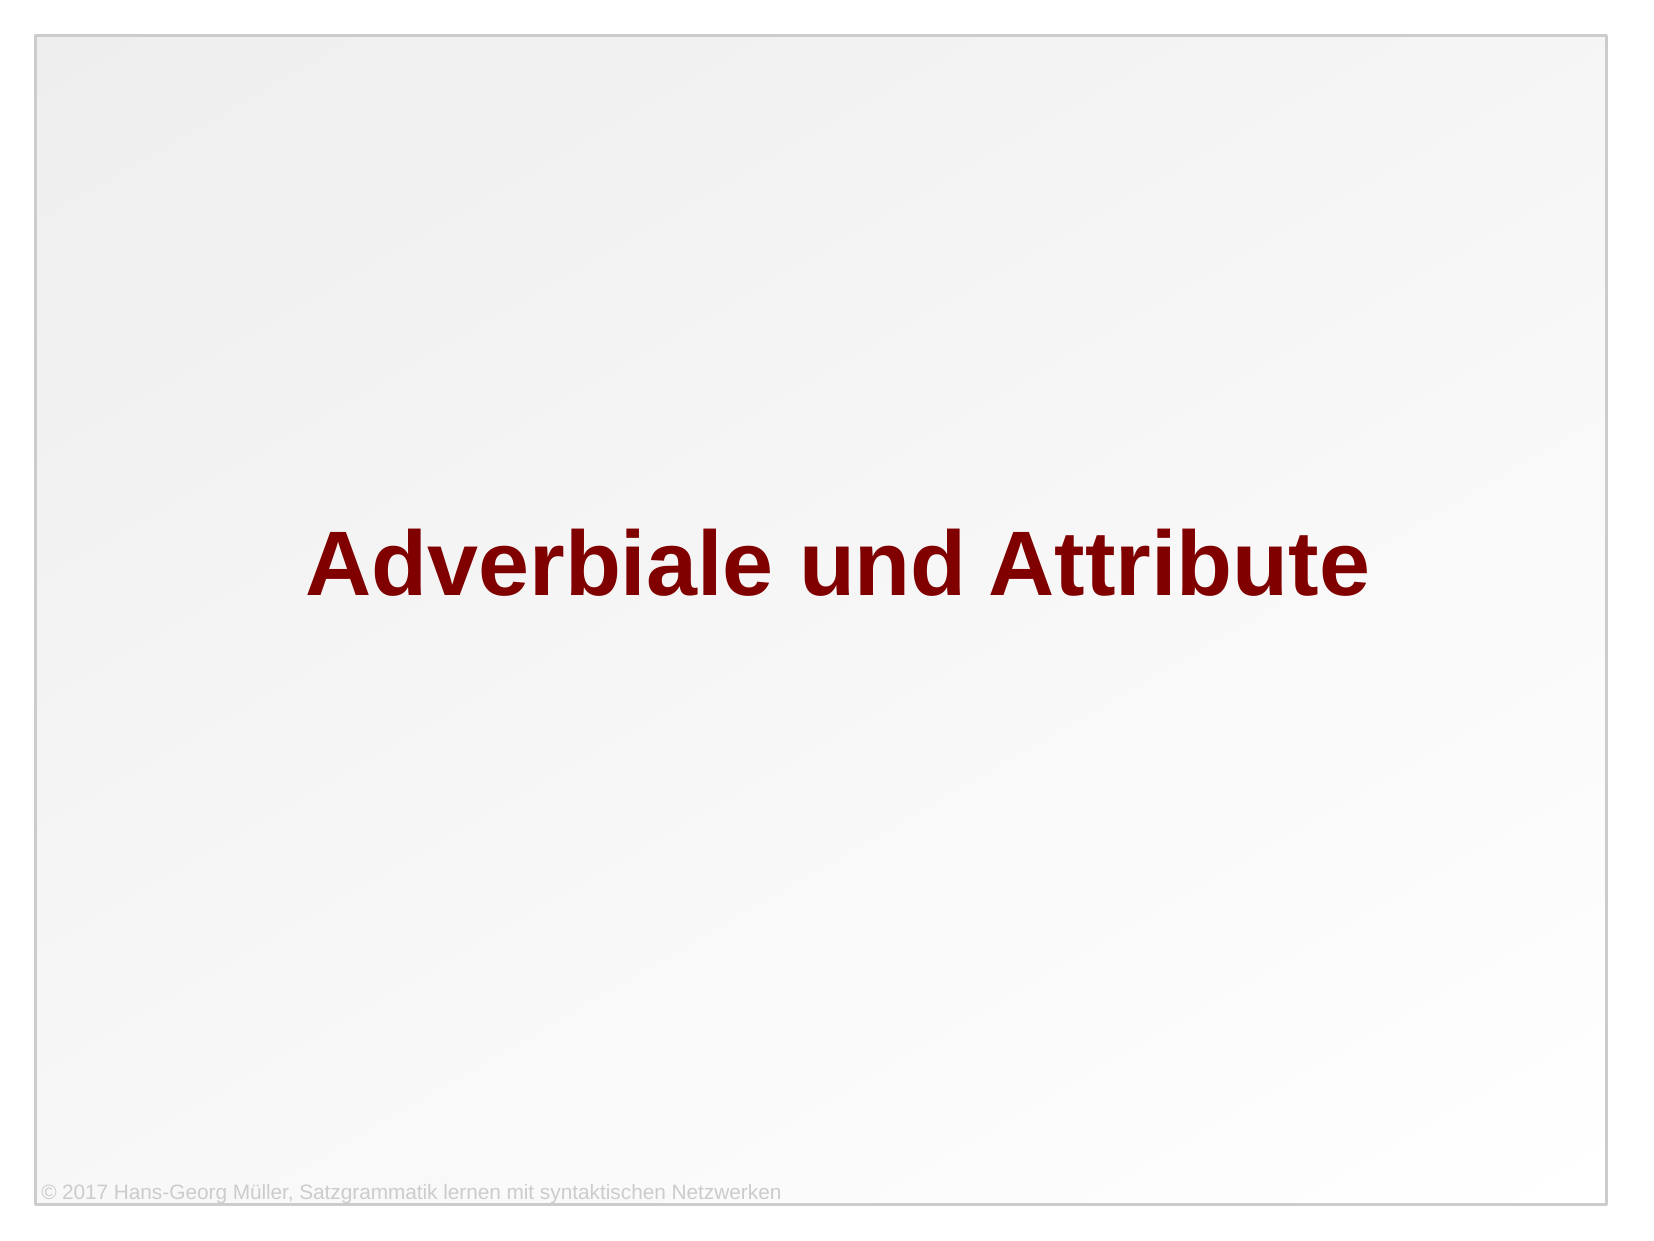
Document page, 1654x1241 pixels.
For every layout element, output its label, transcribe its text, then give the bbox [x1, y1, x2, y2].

title Adverbiale und Attribute [94, 460, 1583, 668]
